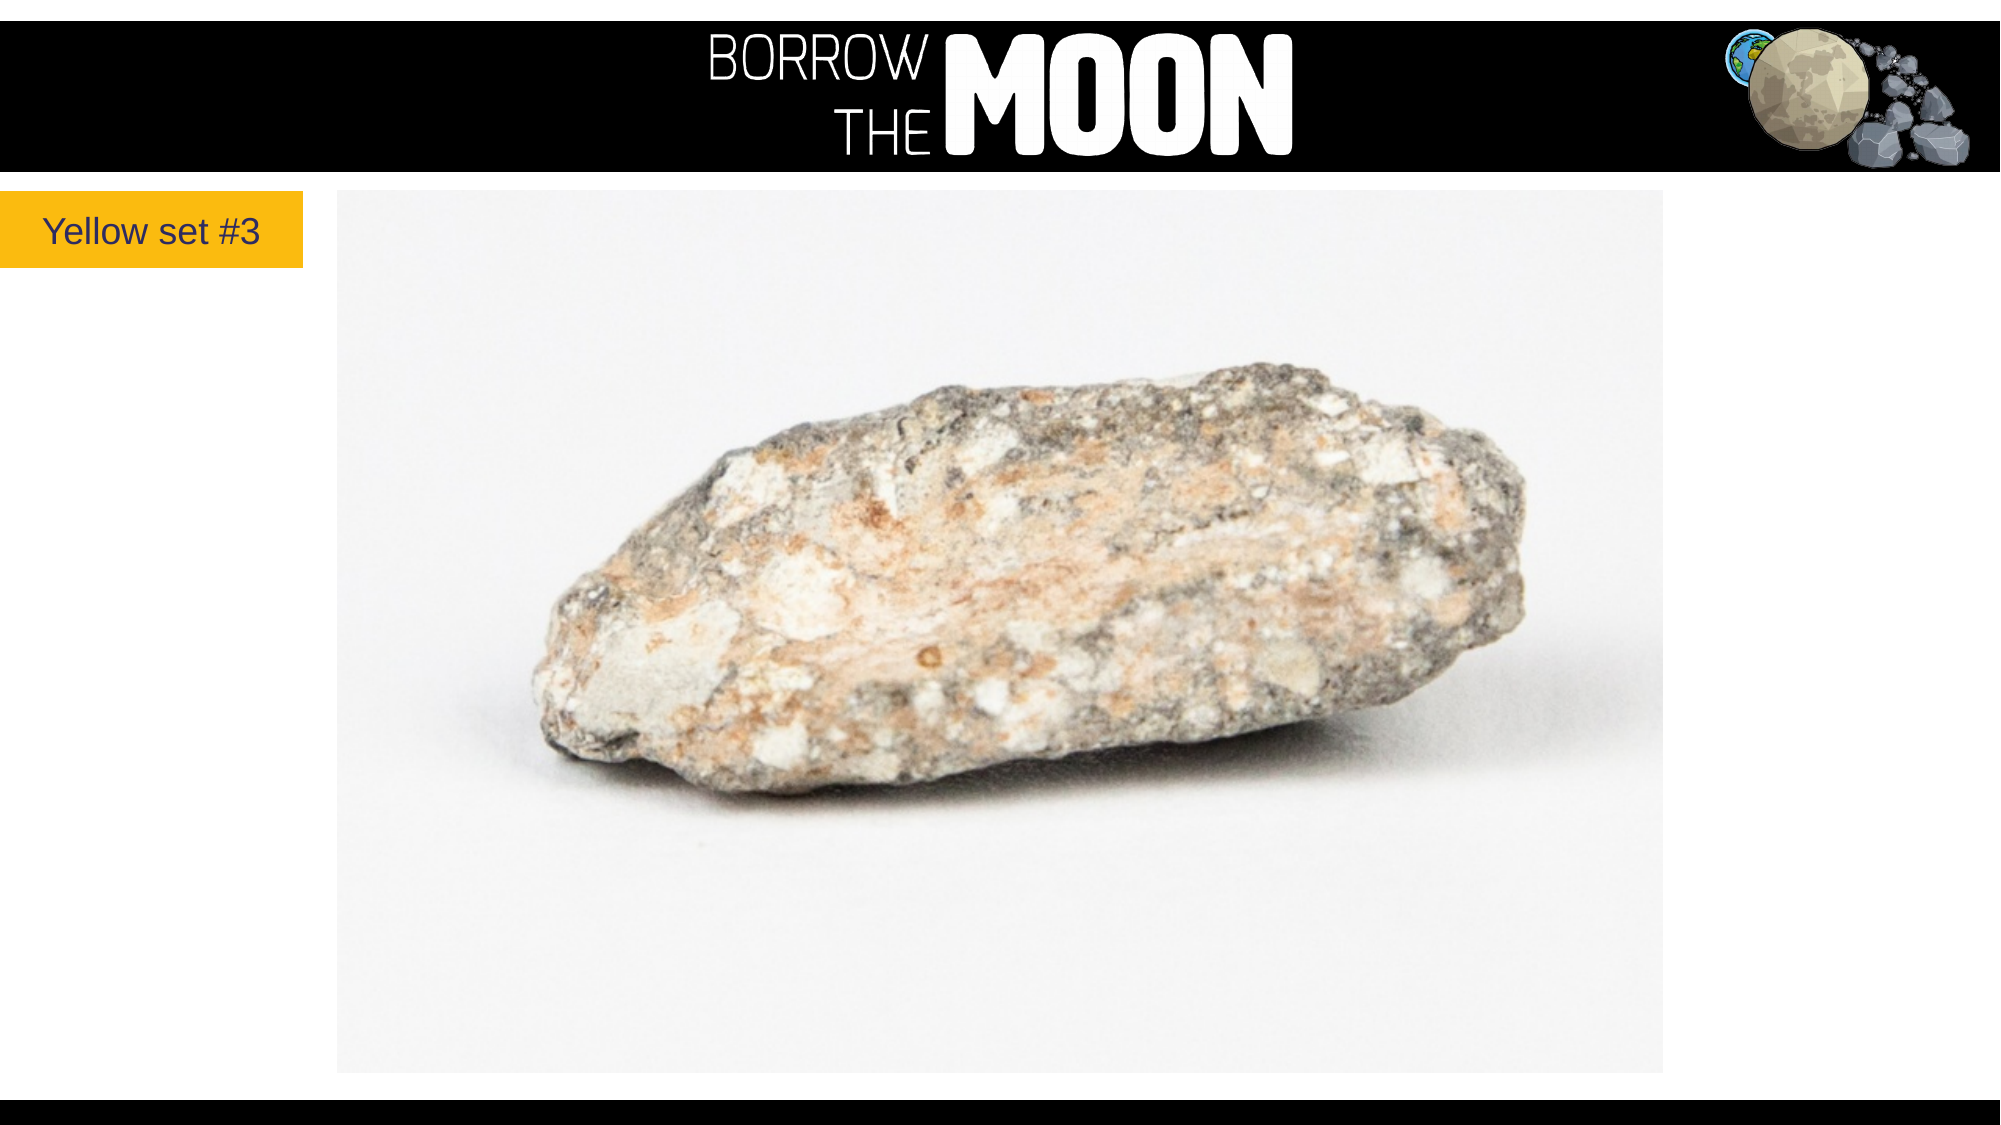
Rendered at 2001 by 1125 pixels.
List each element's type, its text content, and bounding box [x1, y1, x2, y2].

picture [337, 190, 1663, 1073]
text_box Yellow set #3 [0, 191, 303, 268]
